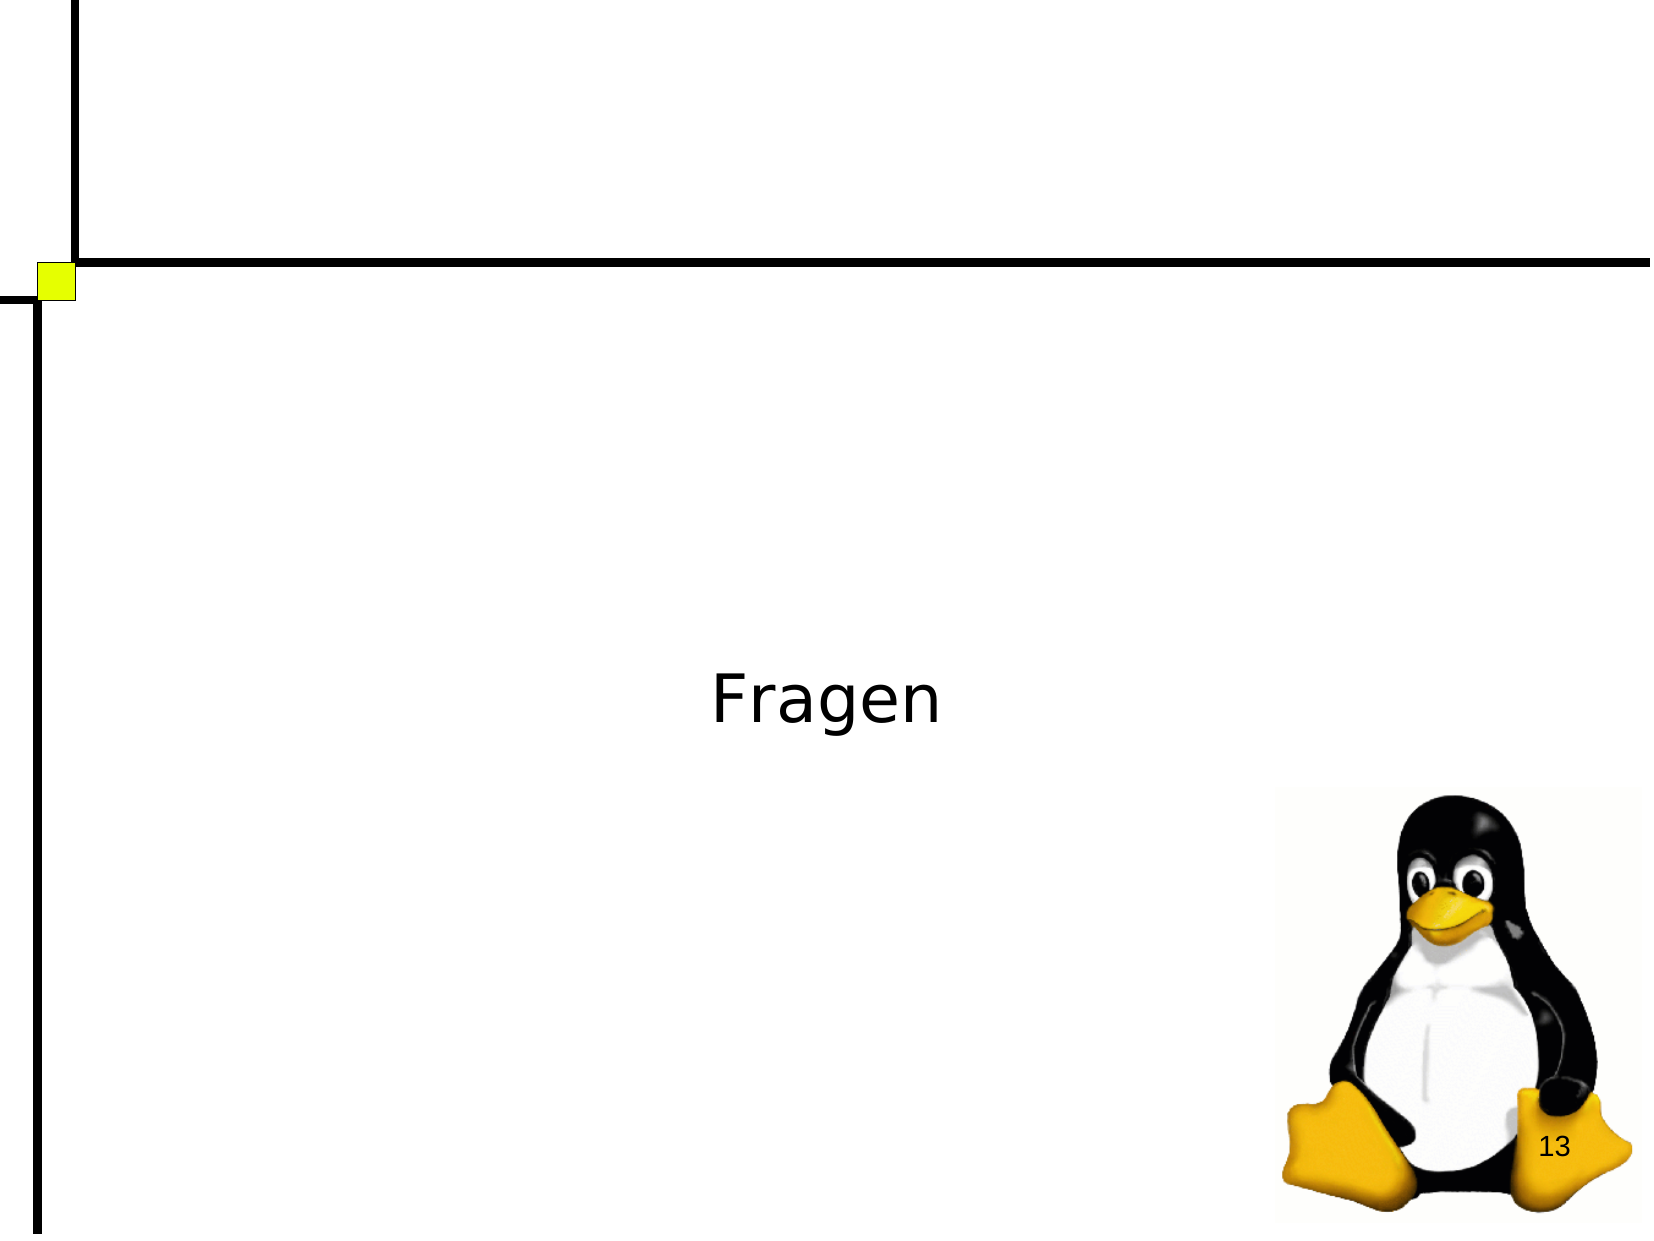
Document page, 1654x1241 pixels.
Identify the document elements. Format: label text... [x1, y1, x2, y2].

subtitle Fragen [82, 297, 1571, 1102]
picture [1275, 787, 1642, 1223]
